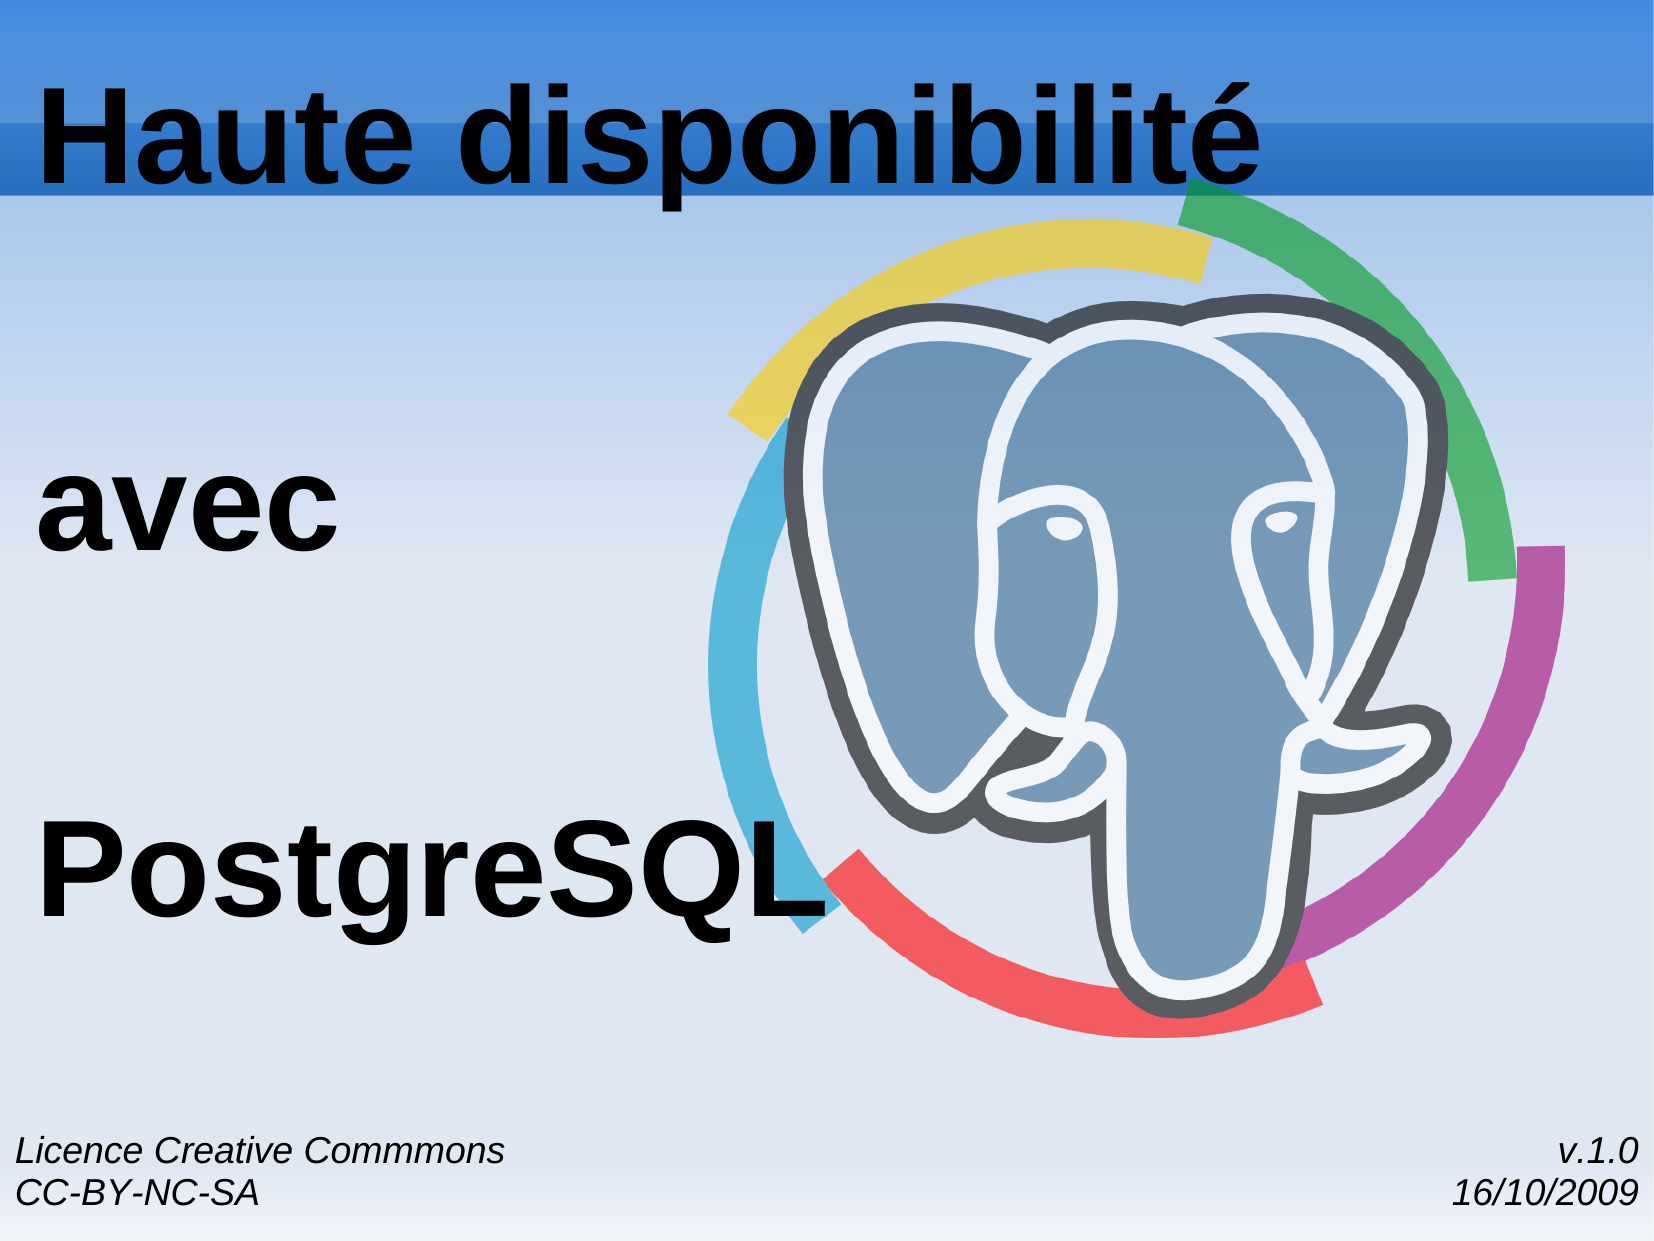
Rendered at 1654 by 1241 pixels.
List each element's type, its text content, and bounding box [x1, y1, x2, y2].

text_box v.1.0 16/10/2009 [1358, 1122, 1654, 1221]
list Haute disponibilité avec PostgreSQL [17, 59, 1506, 947]
picture [0, 0, 1654, 1241]
text_box Licence Creative Commmons CC-BY-NC-SA [0, 1122, 532, 1241]
